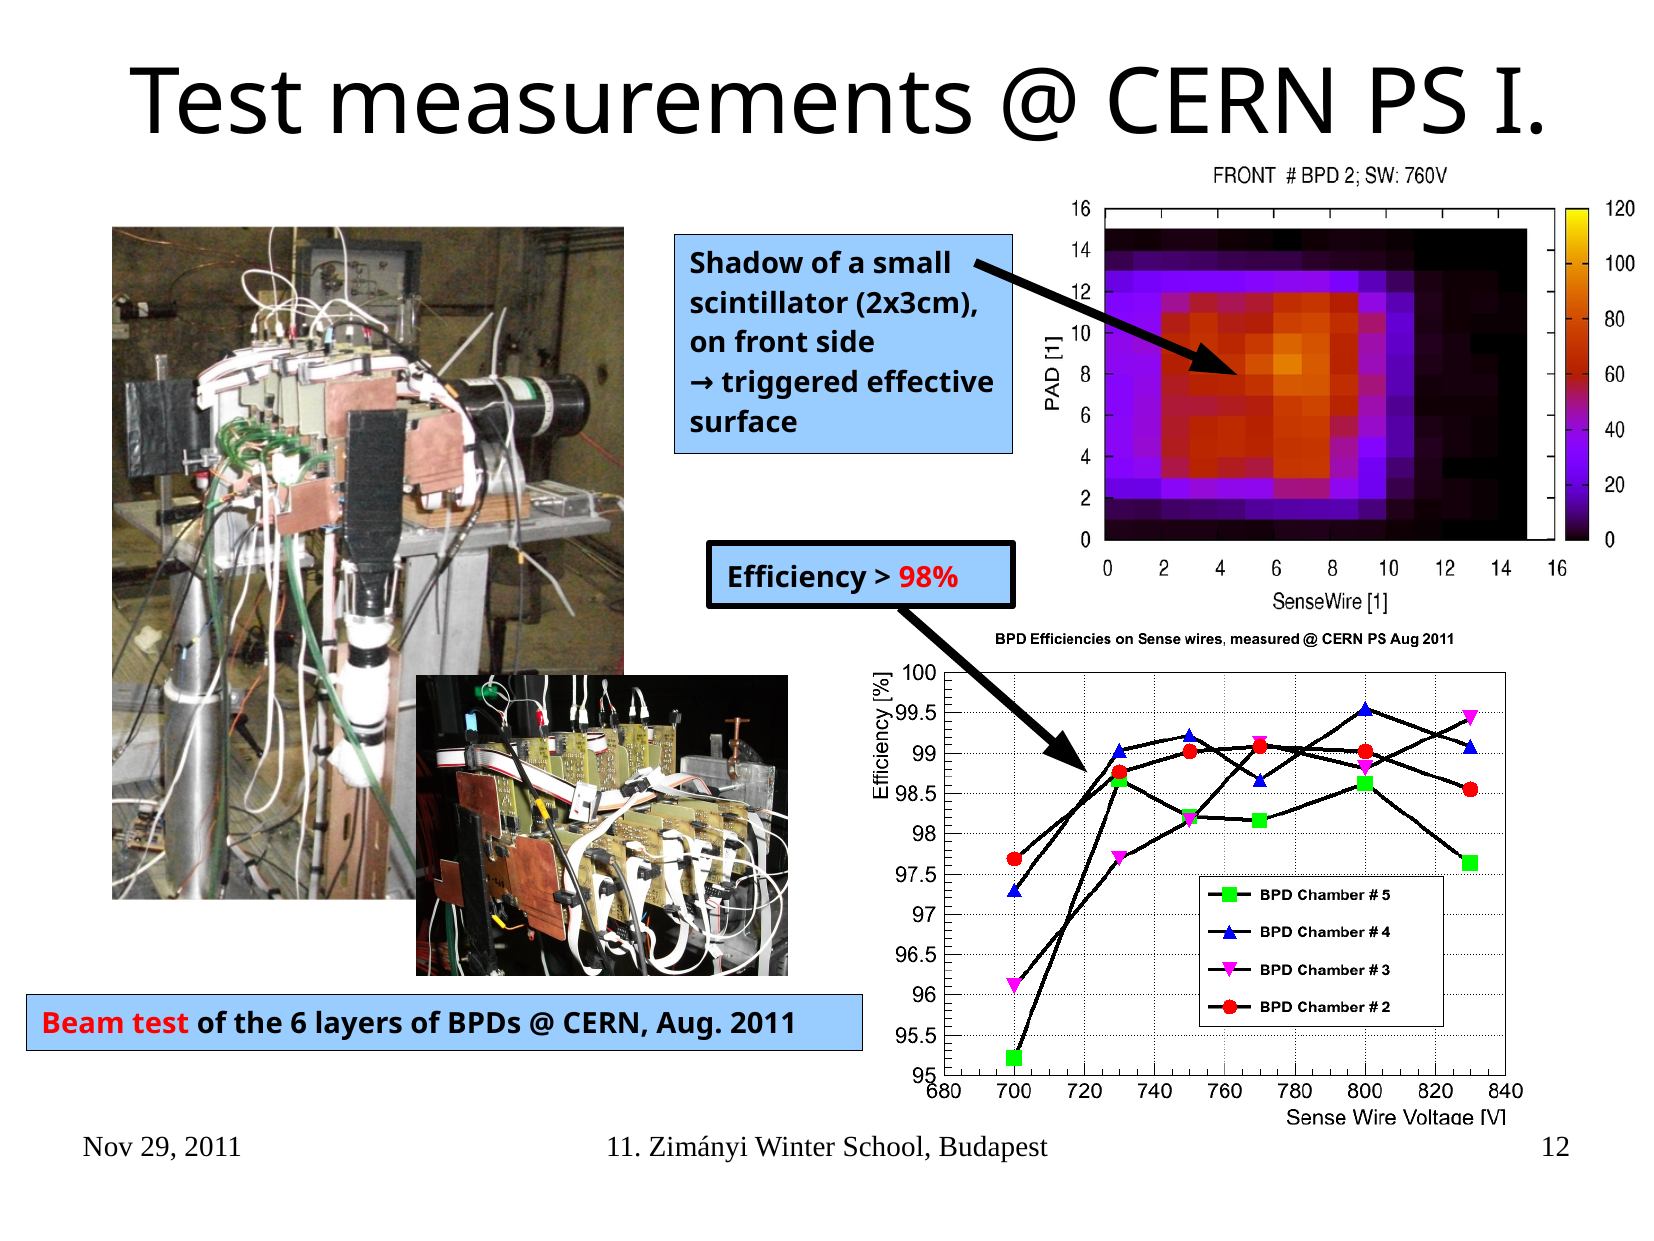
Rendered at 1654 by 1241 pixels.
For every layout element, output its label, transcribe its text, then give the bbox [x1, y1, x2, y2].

title Test measurements @ CERN PS I. [58, 2, 1589, 195]
text_box Efficiency > 98% [709, 542, 1013, 607]
picture [873, 622, 1576, 1126]
picture [1045, 164, 1637, 616]
text_box Beam test of the 6 layers of BPDs @ CERN, Aug. 2011 [26, 994, 863, 1051]
picture [112, 225, 788, 976]
text_box Shadow of a small scintillator (2x3cm), on front side → triggered effective surface [674, 234, 1013, 454]
